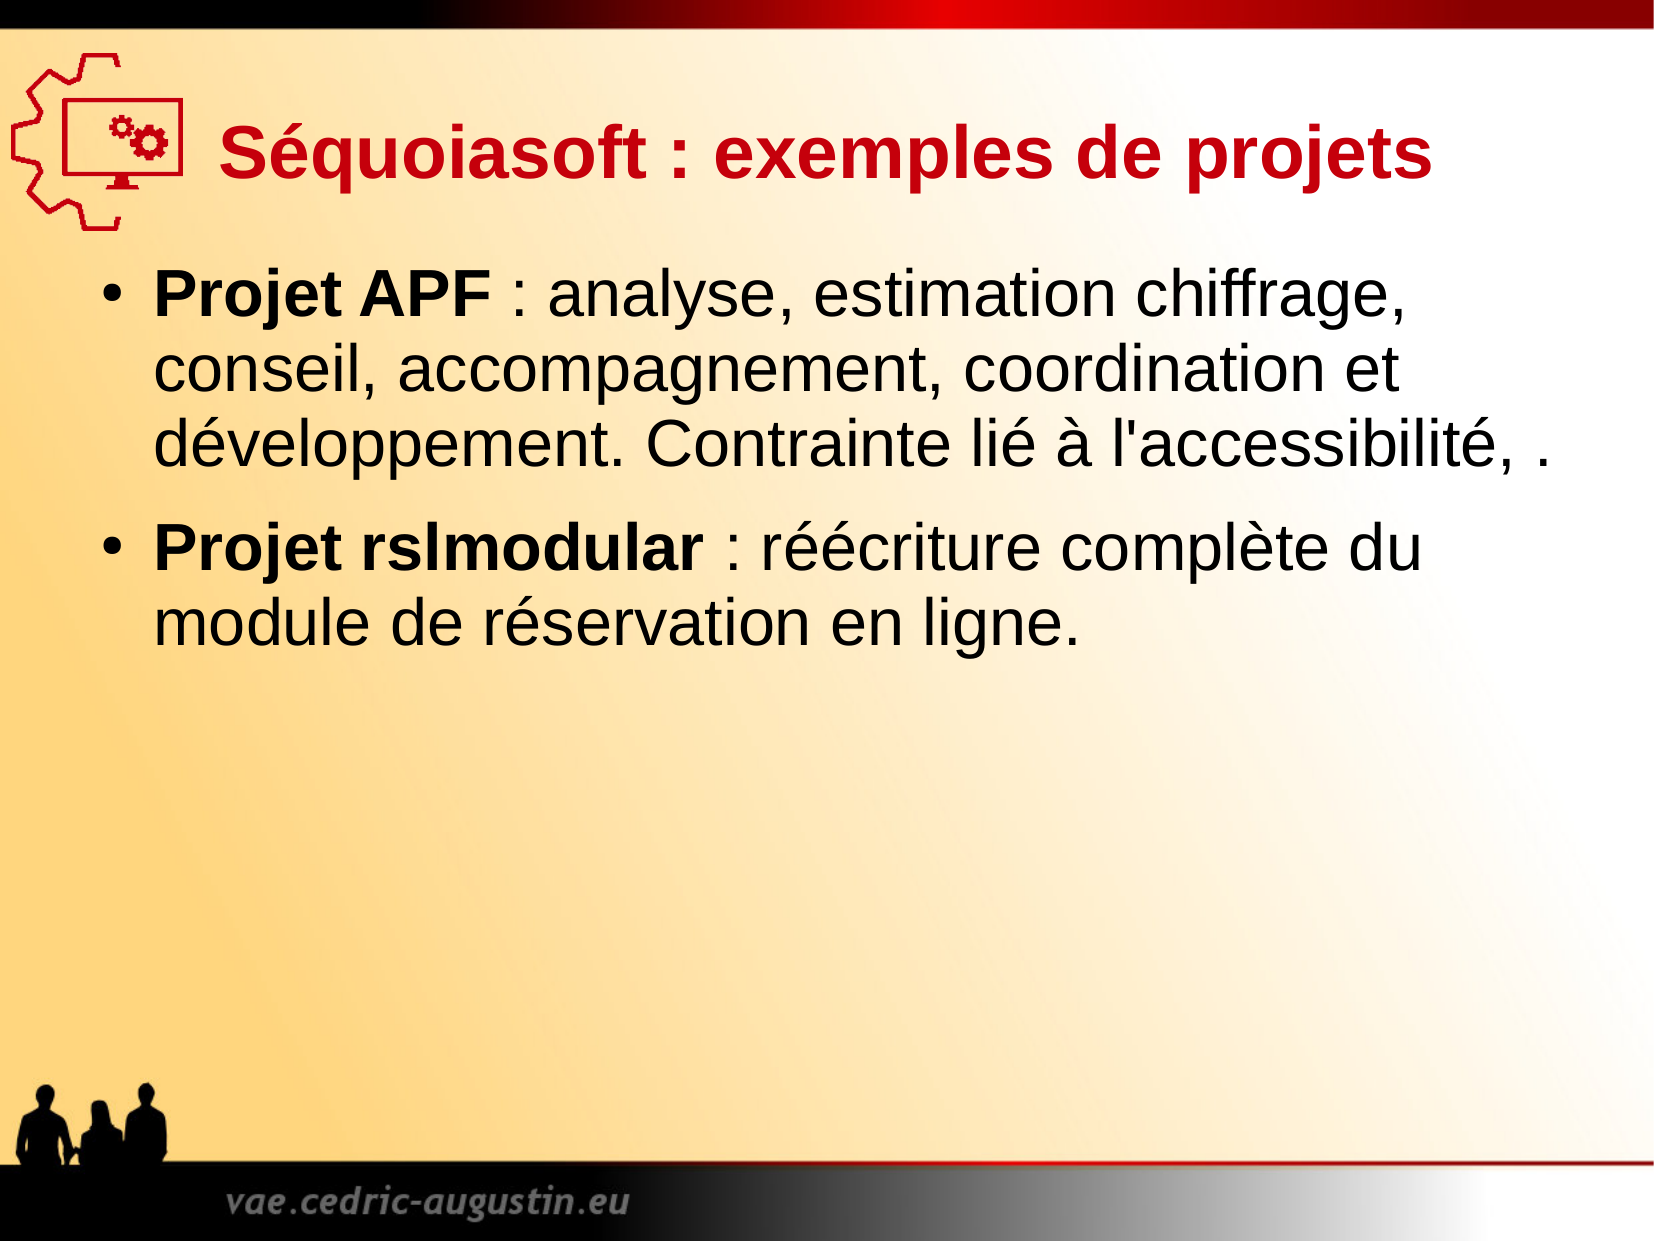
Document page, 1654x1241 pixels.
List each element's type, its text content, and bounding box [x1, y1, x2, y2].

picture [0, 0, 1654, 1241]
list Projet APF : analyse, estimation chiffrage, conseil, accompagnement, coordination et développement. Contrainte lié à l'accessibilité, . Projet rslmodular : réécriture complète du module de réservation en ligne. [82, 256, 1571, 1099]
title Séquoiasoft : exemples de projets [82, 49, 1571, 256]
